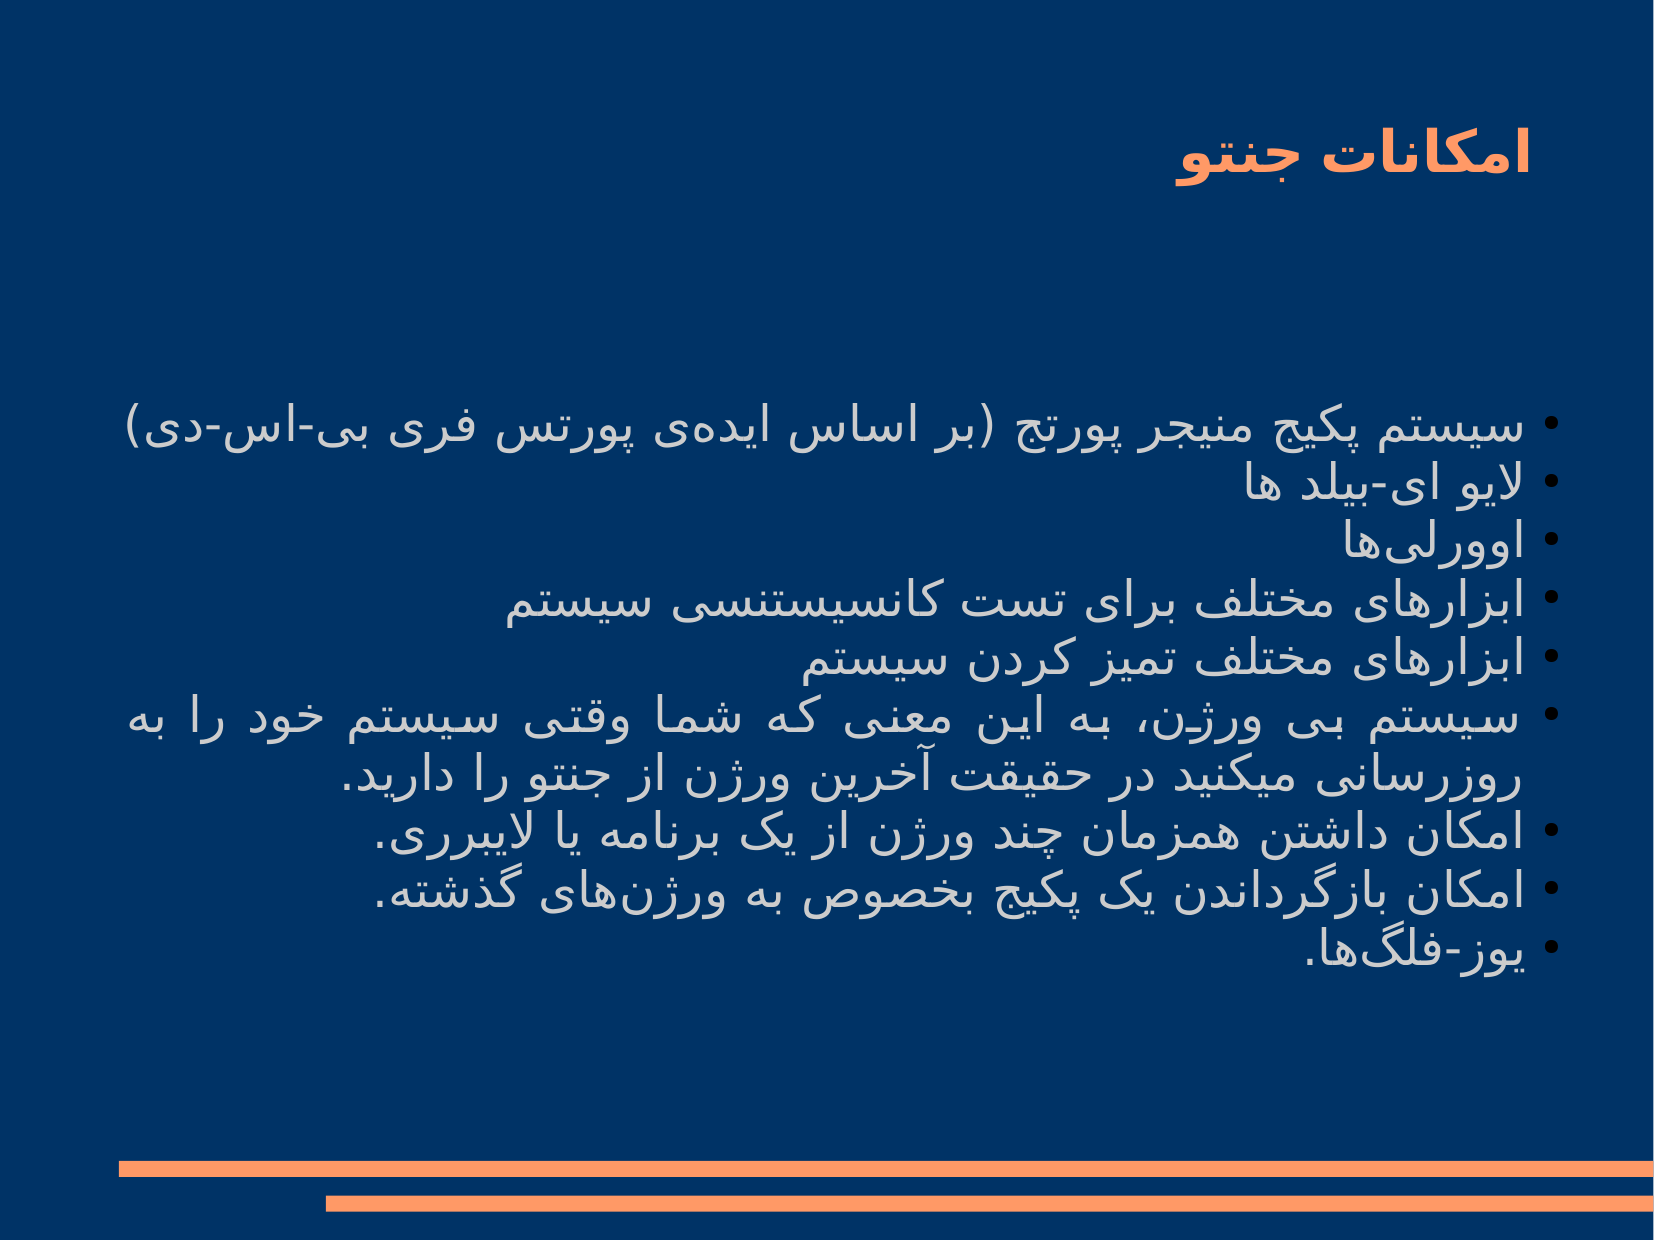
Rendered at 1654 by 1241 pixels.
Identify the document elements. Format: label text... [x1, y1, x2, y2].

title امکانات جنتو [121, 46, 1534, 254]
subtitle سیستم پکیج منیجر پورتج (بر اساس ایده‌ی پورتس فری بی-اس-دی) لایو ای-بیلد ها اوورلی‌ها ابزارهای مختلف برای تست کانسیستنسی سیستم ابزارهای مختلف تمیز کردن سیستم سیستم بی ورژن، به این معنی که شما وقتی سیستم خود را به روزرسانی میکنید در حقیقت آخرین ورژن از جنتو را دارید. امکان داشتن همزمان چند ورژن از یک برنامه یا لایبرری. امکان بازگرداندن یک پکیج بخصوص به ورژن‌های گذشته. یوز-فلگ‌ها. [121, 322, 1561, 1141]
